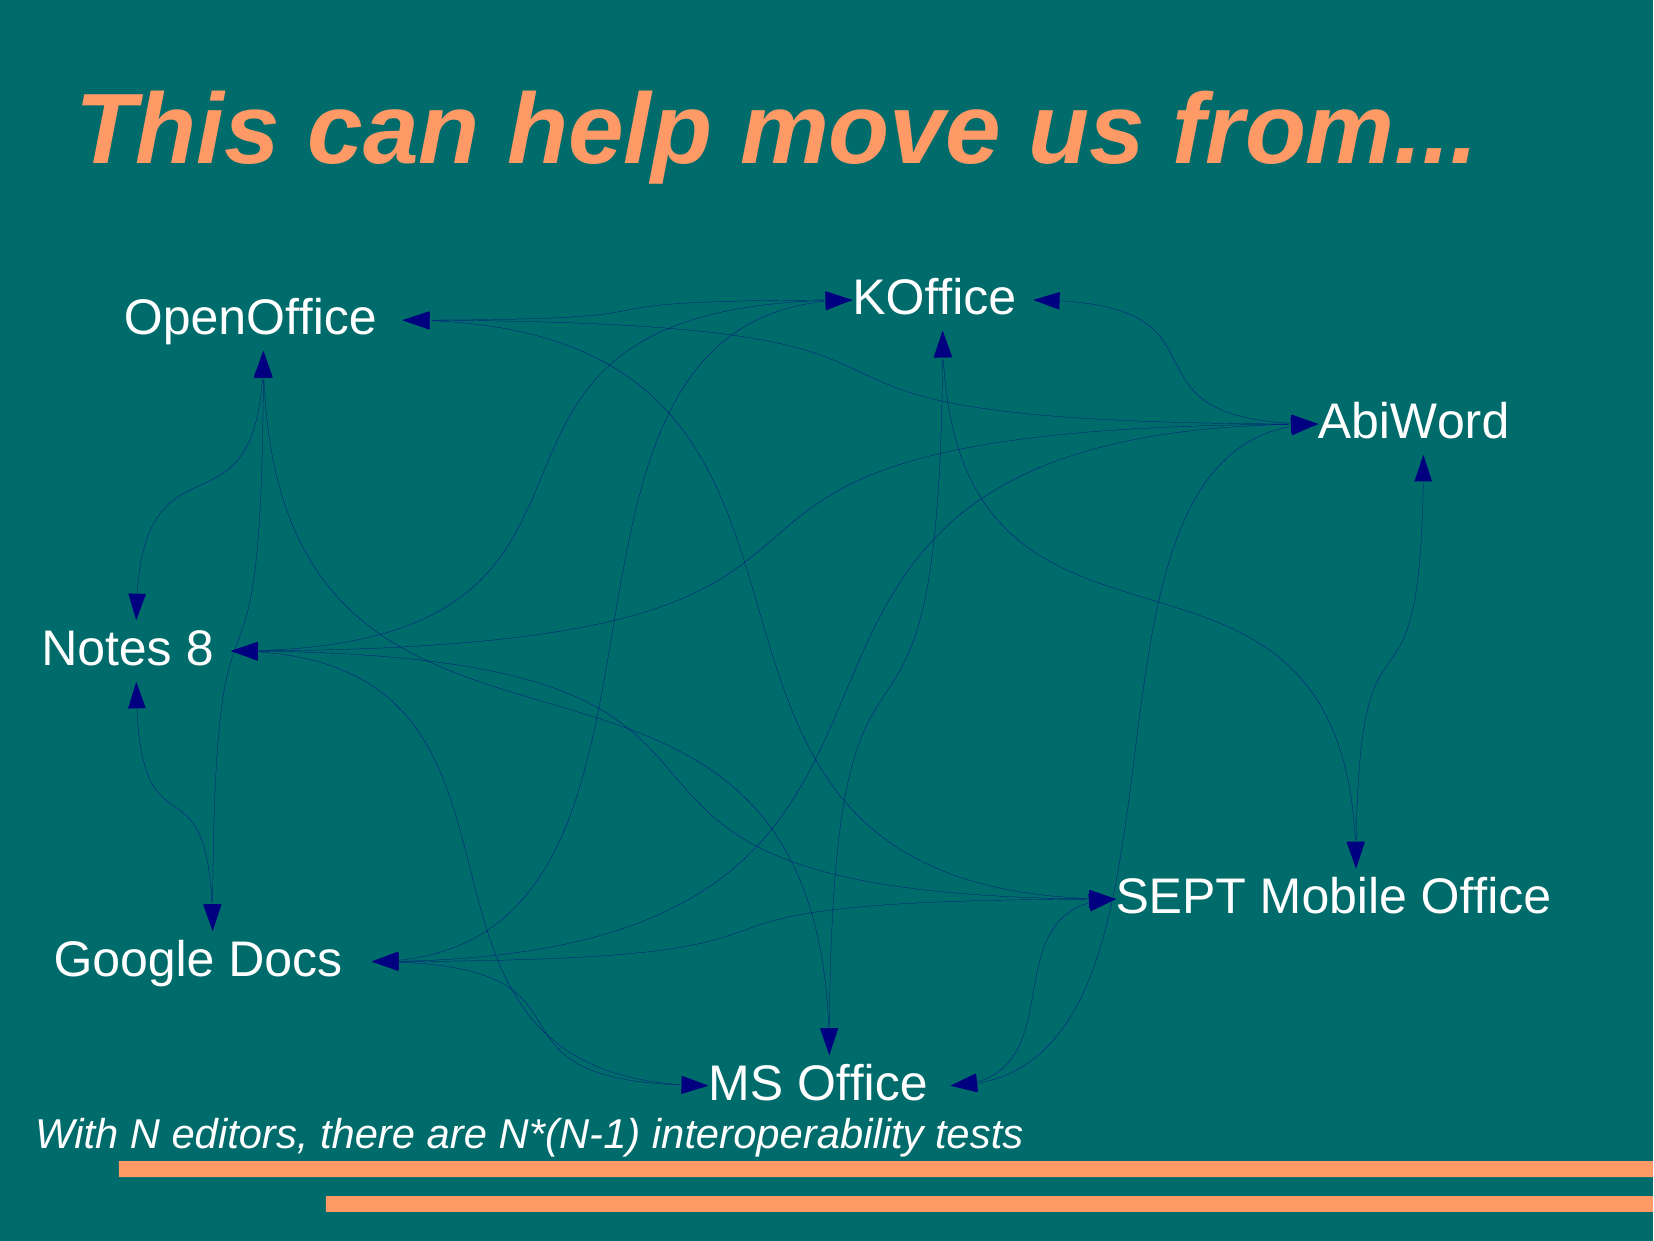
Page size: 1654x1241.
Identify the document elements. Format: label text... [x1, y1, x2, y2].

text_box OpenOffice [123, 289, 403, 351]
text_box MS Office [708, 1054, 951, 1111]
title This can help move us from... [75, 70, 1576, 188]
text_box With N editors, there are N*(N-1) interoperability tests [34, 1111, 1126, 1163]
text_box AbiWord [1317, 393, 1529, 455]
text_box KOffice [852, 269, 1034, 331]
text_box SEPT Mobile Office [1115, 868, 1597, 930]
text_box Notes 8 [41, 620, 232, 682]
text_box Google Docs [53, 930, 372, 993]
